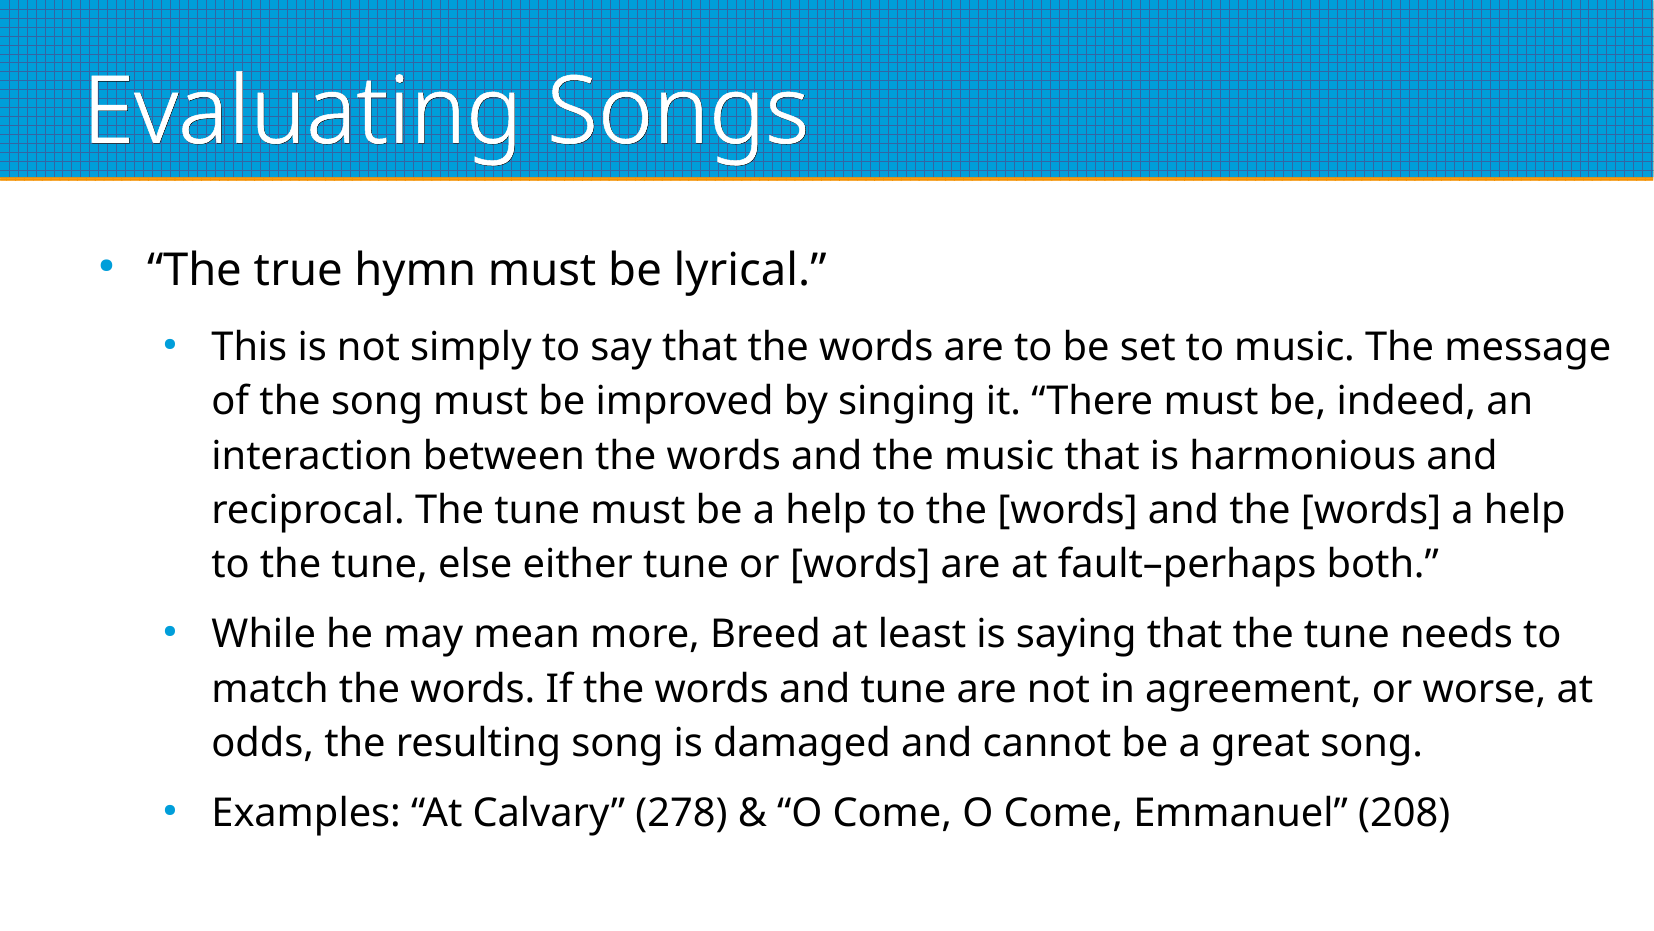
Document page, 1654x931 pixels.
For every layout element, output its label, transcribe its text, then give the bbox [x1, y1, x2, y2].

list “The true hymn must be lyrical.” This is not simply to say that the words are to be set to music. The message of the song must be improved by singing it. “There must be, indeed, an interaction between the words and the music that is harmonious and reciprocal. The tune must be a help to the [words] and the [words] a help to the tune, else either tune or [words] are at fault–perhaps both.” While he may mean more, Breed at least is saying that the tune needs to match the words. If the words and tune are not in agreement, or worse, at odds, the resulting song is damaged and cannot be a great song. Examples: “At Calvary” (278) & “O Come, O Come, Emmanuel” (208) [82, 236, 1613, 863]
title Evaluating Songs [82, 14, 1571, 171]
